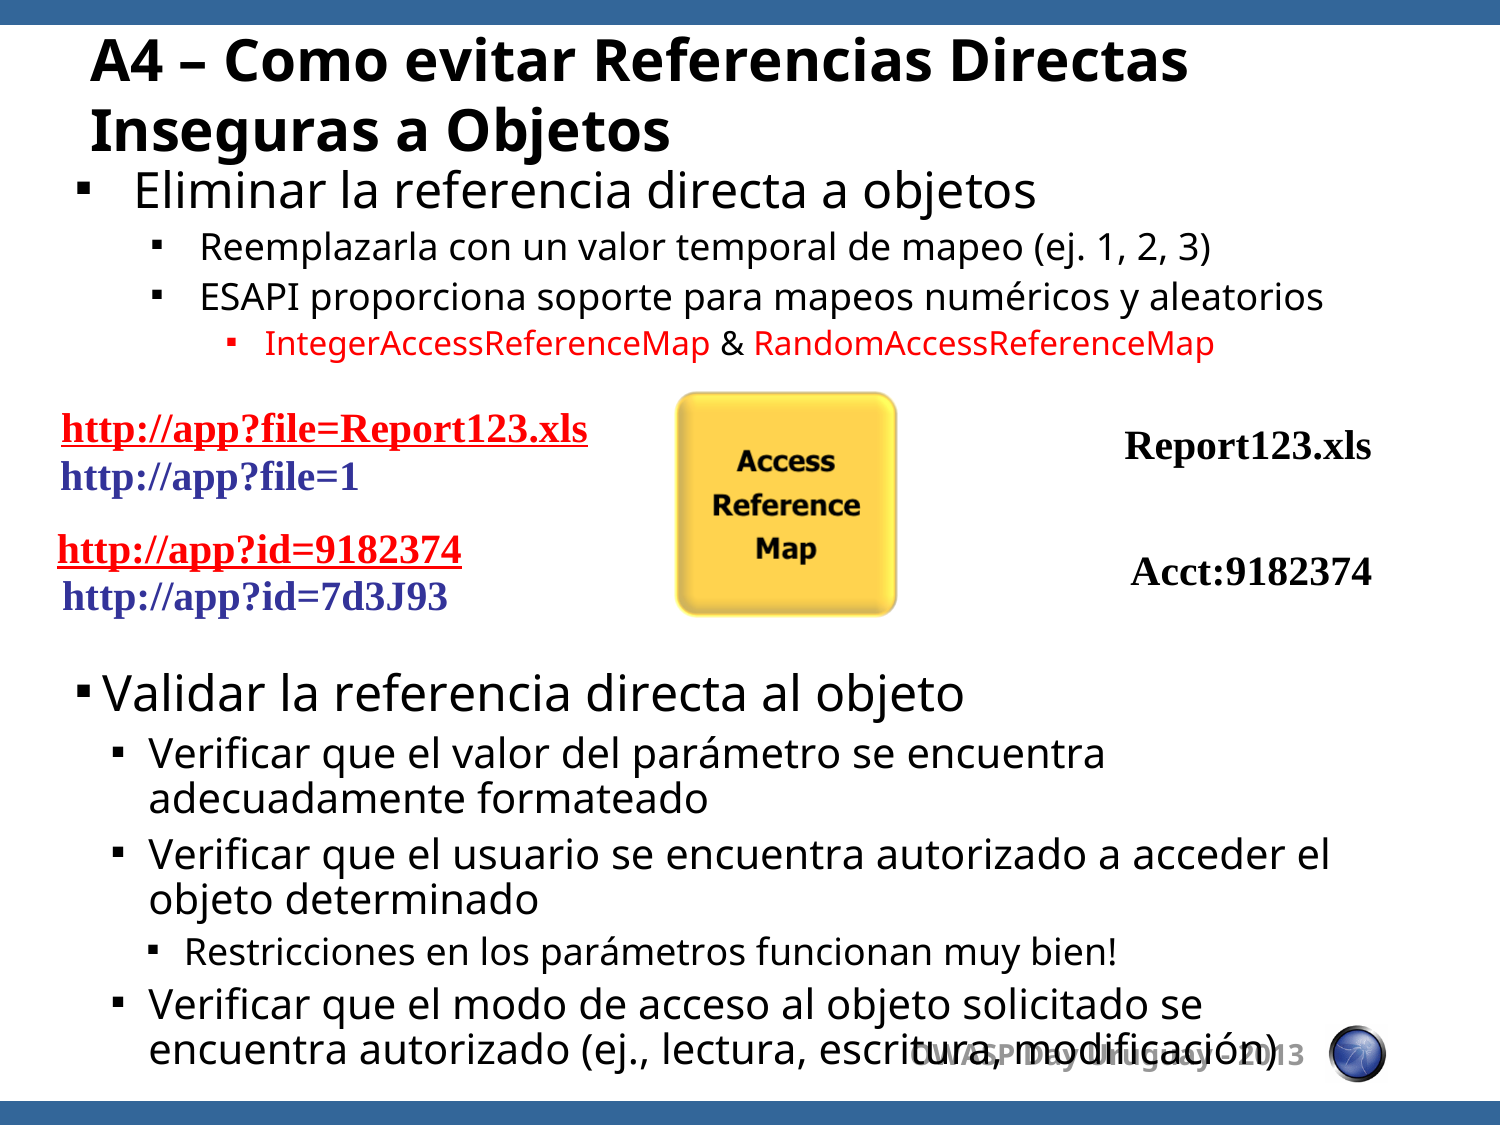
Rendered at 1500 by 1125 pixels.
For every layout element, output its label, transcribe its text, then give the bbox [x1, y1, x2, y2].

text_box http://app?file=Report123.xls [46, 393, 604, 459]
text_box Acct:9182374 [1115, 536, 1388, 602]
text_box http://app?id=9182374 [42, 514, 488, 580]
picture [672, 389, 900, 620]
text_box Report123.xls [1109, 410, 1388, 476]
list Eliminar la referencia directa a objetos Reemplazarla con un valor temporal de mapeo (ej. 1, 2, 3) ESAPI proporciona soporte para mapeos numéricos y aleatorios IntegerAccessReferenceMap & RandomAccessReferenceMap Validar la referencia directa al objeto Verificar que el valor del parámetro se encuentra adecuadamente formateado Verificar que el usuario se encuentra autorizado a acceder el objeto determinado Restricciones en los parámetros funcionan muy bien! Verificar que el modo de acceso al objeto solicitado se encuentra autorizado (ej., lectura, escritura, modificación) [62, 157, 1413, 1125]
text_box http://app?id=7d3J93 [47, 580, 464, 627]
title A4 – Como evitar Referencias Directas Inseguras a Objetos [75, 15, 1426, 171]
text_box http://app?file=1 [45, 440, 376, 507]
